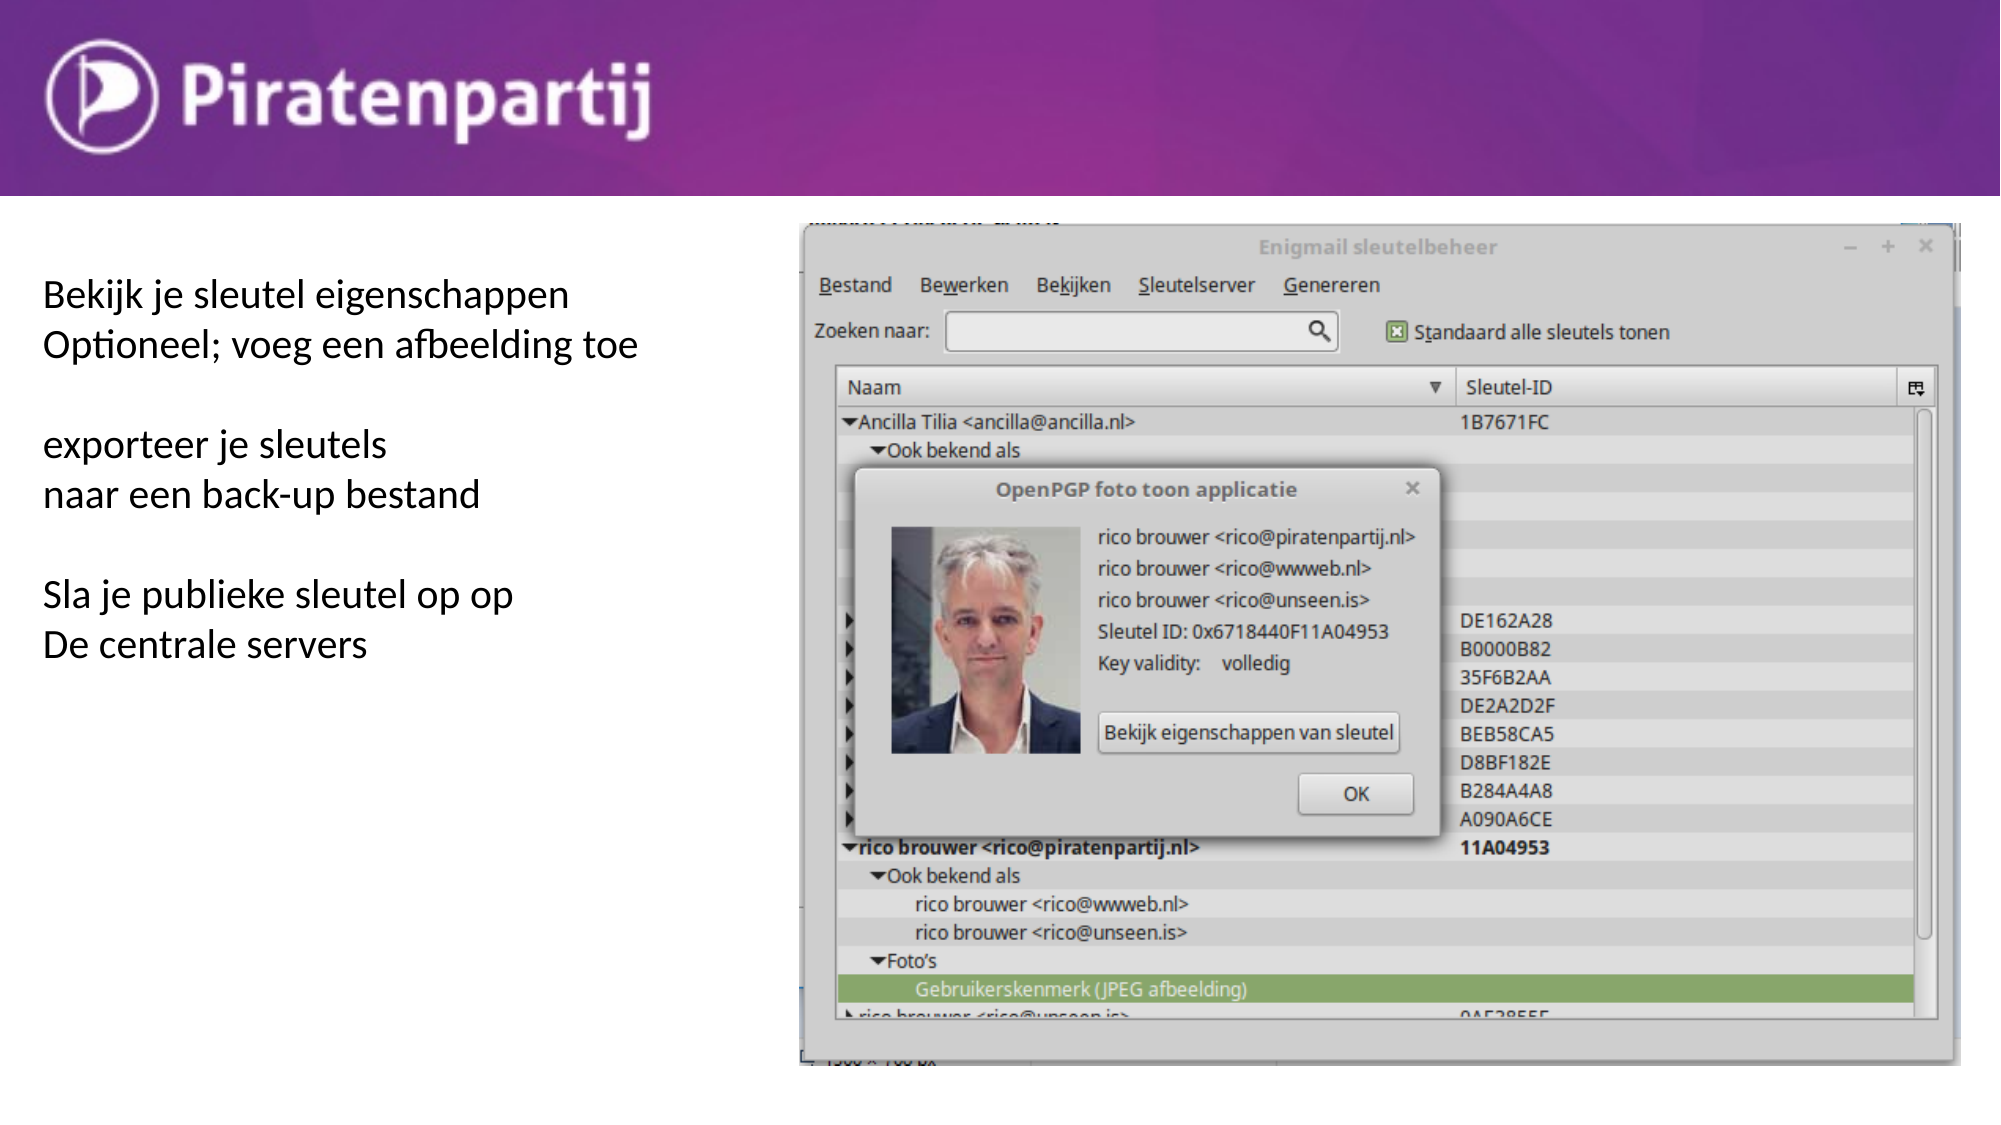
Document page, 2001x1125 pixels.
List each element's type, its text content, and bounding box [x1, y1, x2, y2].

picture [0, 0, 2000, 196]
picture [799, 223, 1961, 1066]
text_box Bekijk je sleutel eigenschappen Optioneel; voeg een afbeelding toe exporteer je sleutels naar een back-up bestand Sla je publieke sleutel op op De centrale servers [28, 259, 1010, 674]
